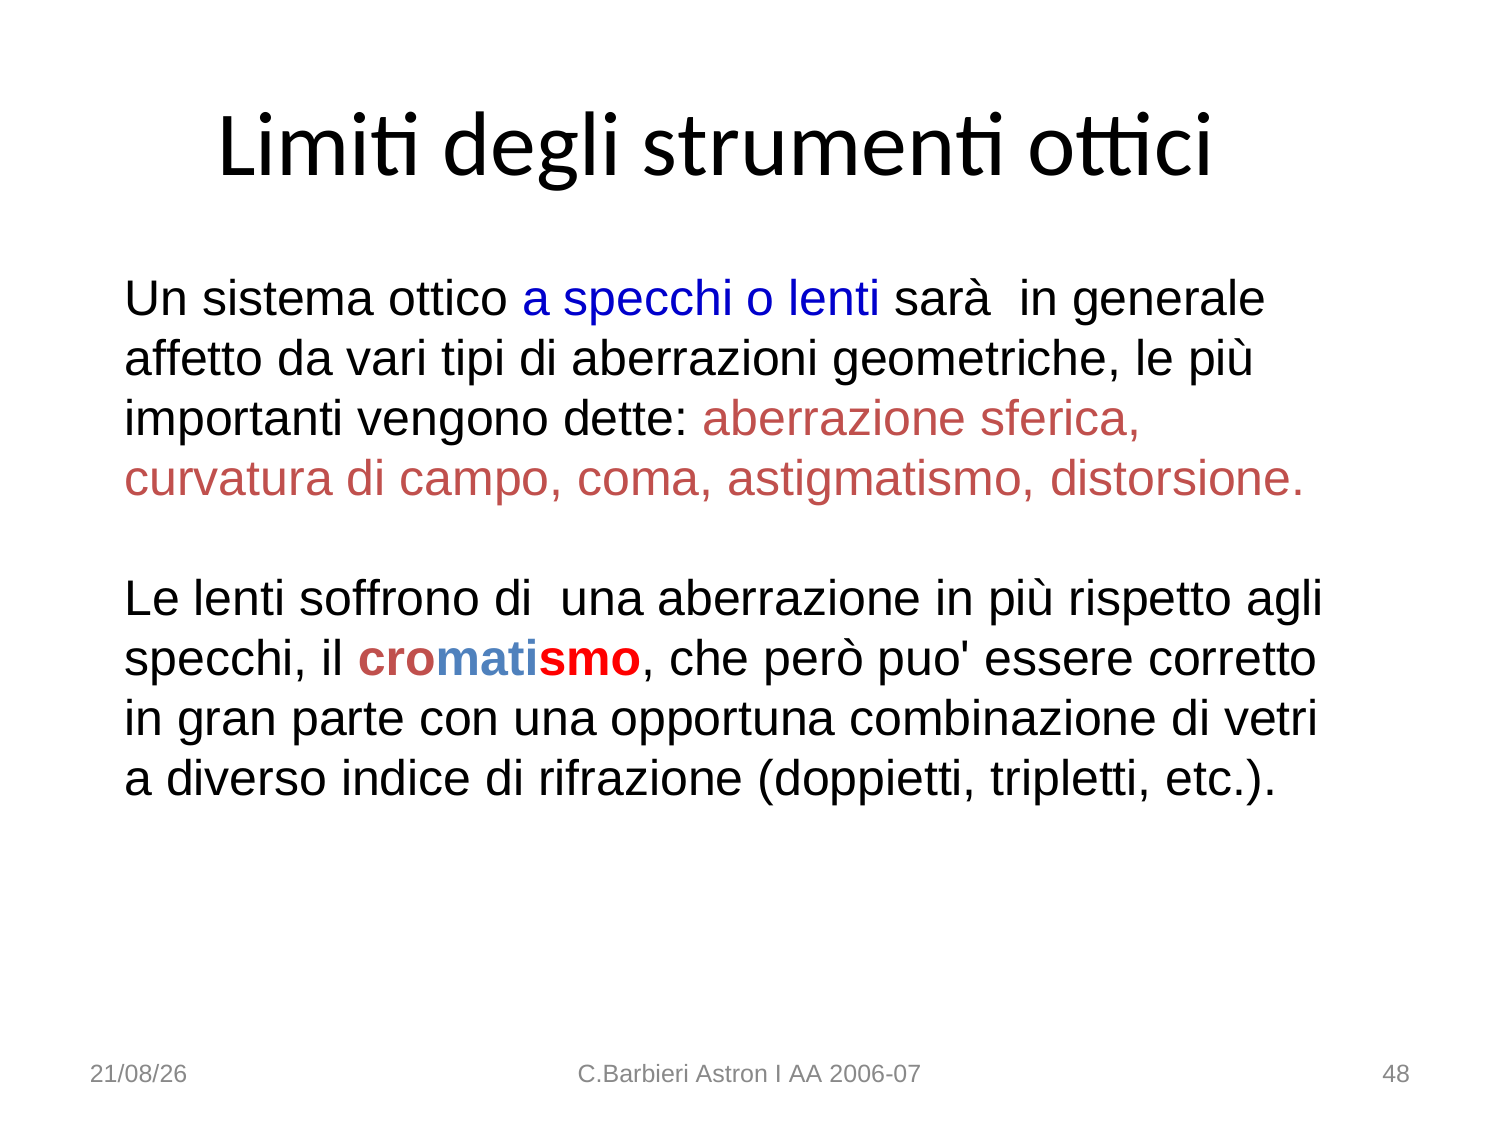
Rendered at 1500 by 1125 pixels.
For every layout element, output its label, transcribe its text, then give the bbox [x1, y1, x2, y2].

text_box 07/03/22 [74, 1042, 426, 1103]
title Limiti degli strumenti ottici [41, 45, 1392, 233]
text_box Un sistema ottico a specchi o lenti sarà in generale affetto da vari tipi di aberrazioni geometriche, le più importanti vengono dette: aberrazione sferica, curvatura di campo, coma, astigmatismo, distorsione. Le lenti soffrono di una aberrazione in più rispetto agli specchi, il cromatismo, che però puo' essere corretto in gran parte con una opportuna combinazione di vetri a diverso indice di rifrazione (doppietti, tripletti, etc.). [109, 257, 1363, 874]
text_box <number> [1074, 1042, 1426, 1103]
text_box C.Barbieri Astron I AA 2006-07 [512, 1042, 988, 1103]
